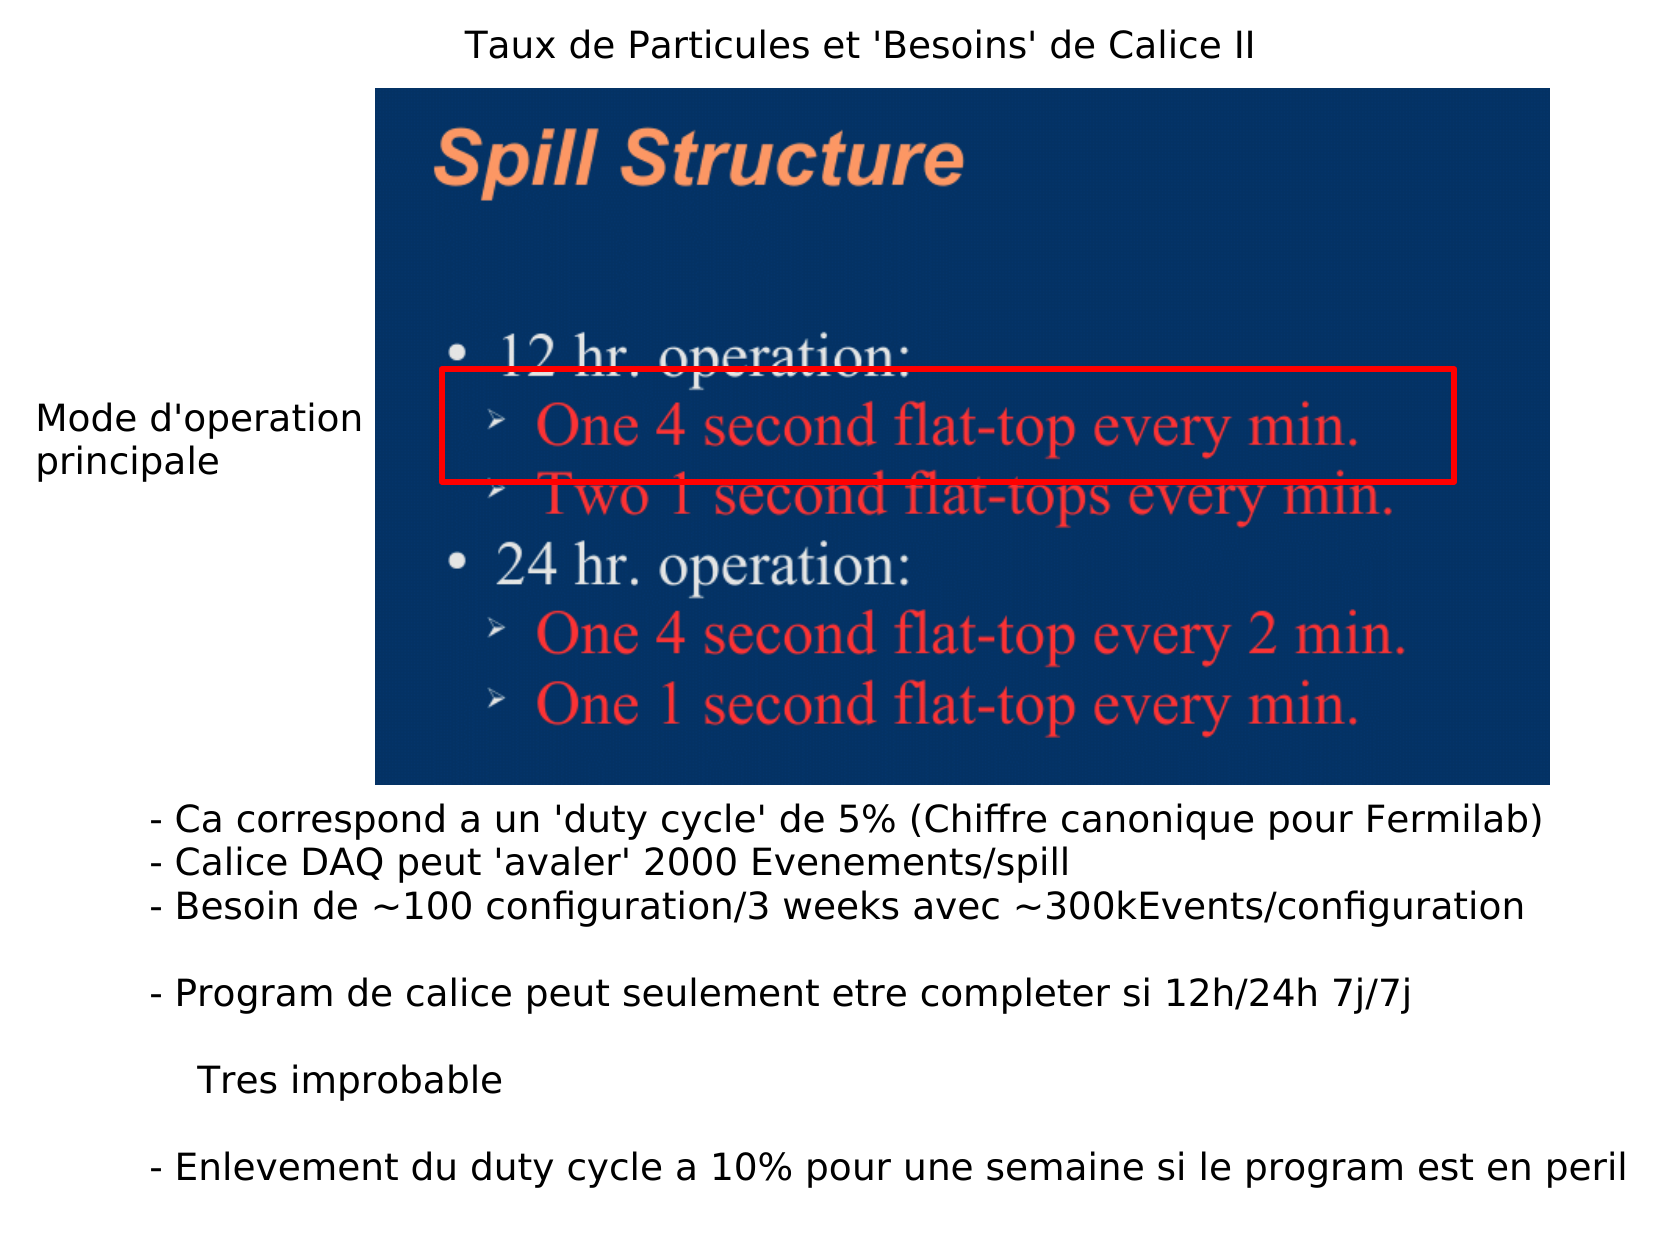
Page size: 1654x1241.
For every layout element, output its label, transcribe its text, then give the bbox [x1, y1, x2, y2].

text_box - Ca correspond a un 'duty cycle' de 5% (Chiffre canonique pour Fermilab) - Calice DAQ peut 'avaler' 2000 Evenements/spill - Besoin de ~100 configuration/3 weeks avec ~300kEvents/configuration - Program de calice peut seulement etre completer si 12h/24h 7j/7j Tres improbable - Enlevement du duty cycle a 10% pour une semaine si le program est en peril [134, 790, 1613, 1241]
text_box Taux de Particules et 'Besoins' de Calice II [450, 16, 1255, 76]
picture [375, 88, 1550, 785]
text_box Mode d'operation principale [20, 388, 383, 491]
